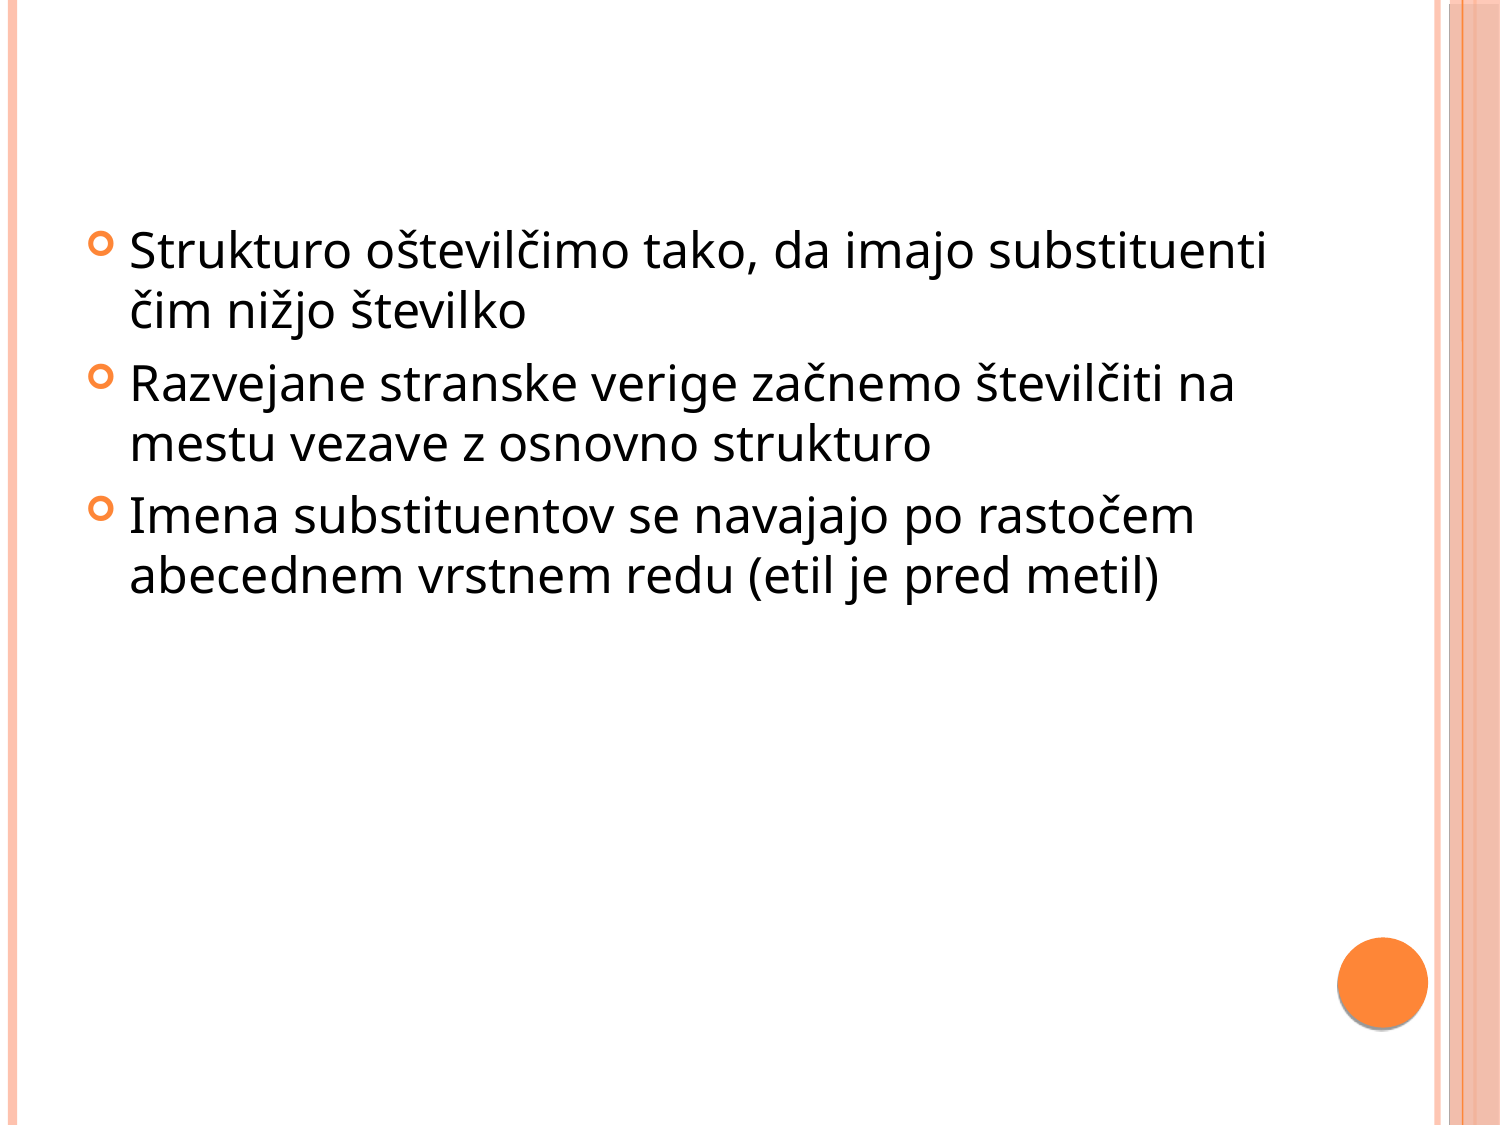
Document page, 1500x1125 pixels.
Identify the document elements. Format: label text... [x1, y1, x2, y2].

list Strukturo oštevilčimo tako, da imajo substituenti čim nižjo številko Razvejane stranske verige začnemo številčiti na mestu vezave z osnovno strukturo Imena substituentov se navajajo po rastočem abecednem vrstnem redu (etil je pred metil) [70, 210, 1296, 762]
